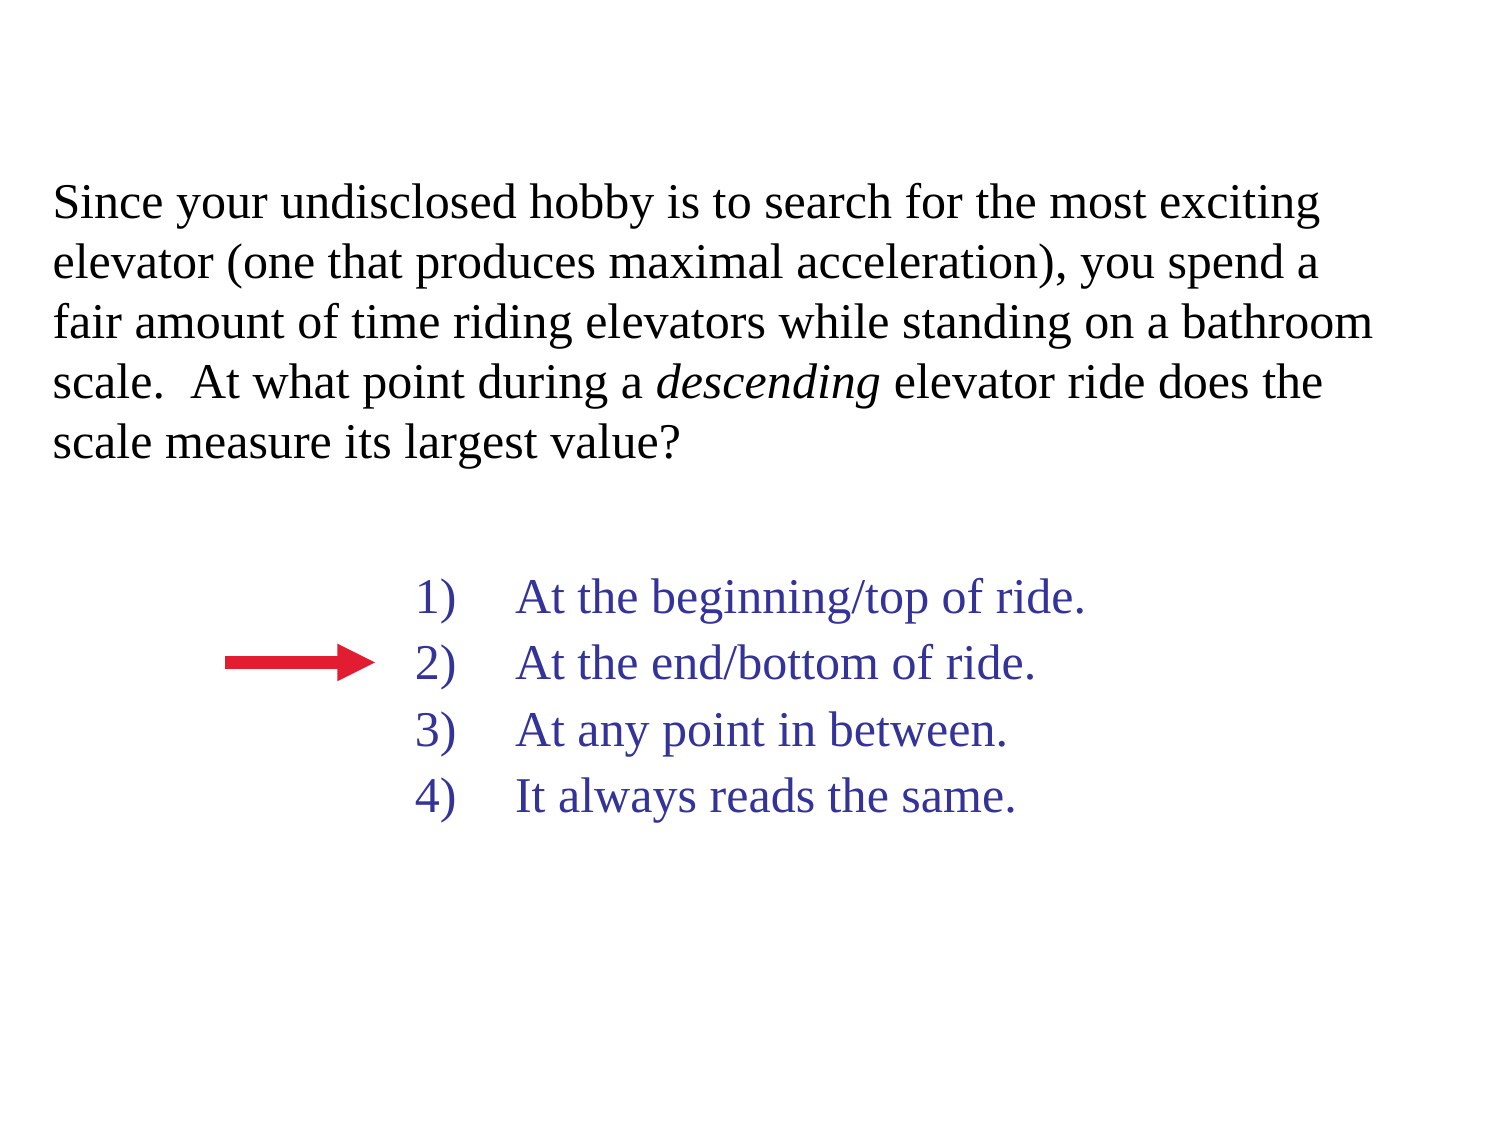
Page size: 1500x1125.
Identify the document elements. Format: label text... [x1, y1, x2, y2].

title Since your undisclosed hobby is to search for the most exciting elevator (one that produces maximal acceleration), you spend a fair amount of time riding elevators while standing on a bathroom scale. At what point during a descending elevator ride does the scale measure its largest value? [37, 161, 1413, 477]
list At the beginning/top of ride. At the end/bottom of ride. At any point in between. It always reads the same. [399, 562, 1263, 964]
